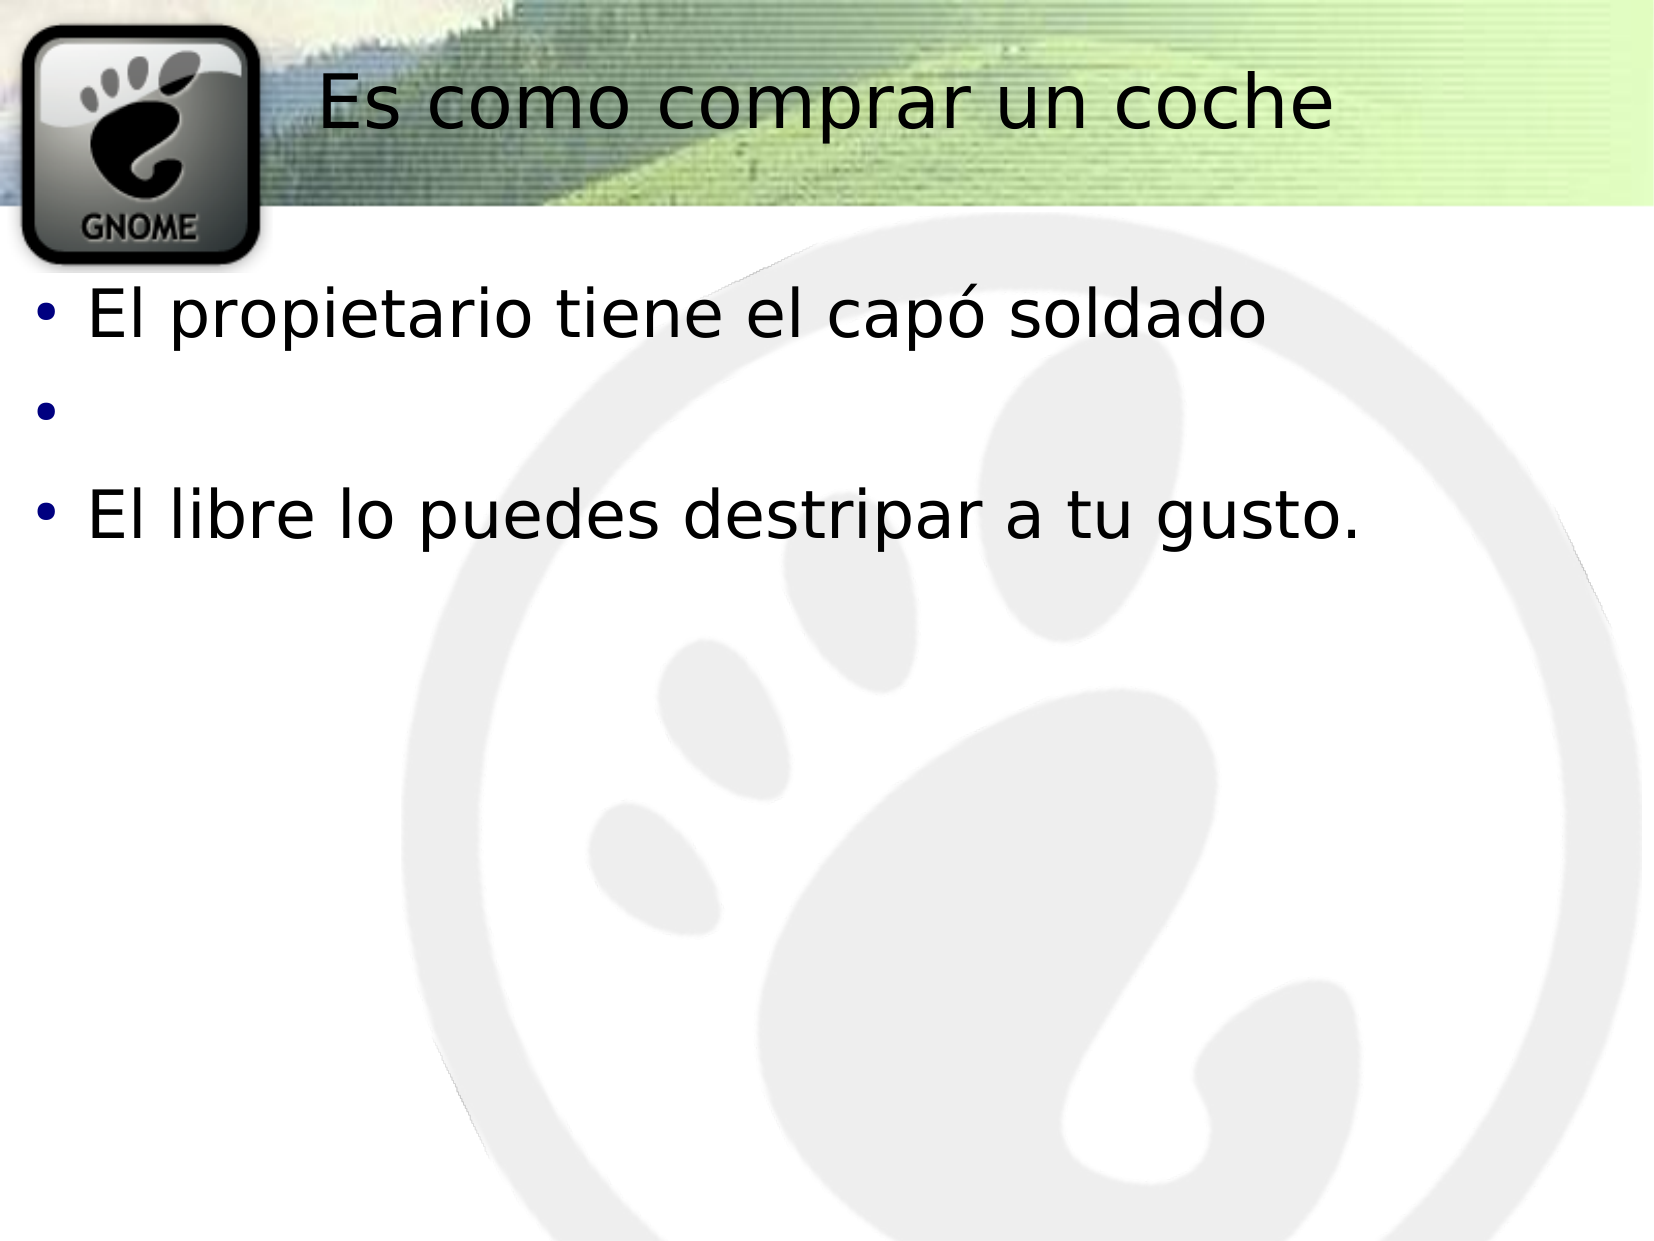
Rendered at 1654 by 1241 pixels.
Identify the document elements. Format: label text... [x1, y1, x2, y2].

picture [0, 0, 1654, 280]
title Es como comprar un coche [0, 0, 1653, 207]
list El propietario tiene el capó soldado El libre lo puedes destripar a tu gusto. [0, 280, 1653, 1240]
